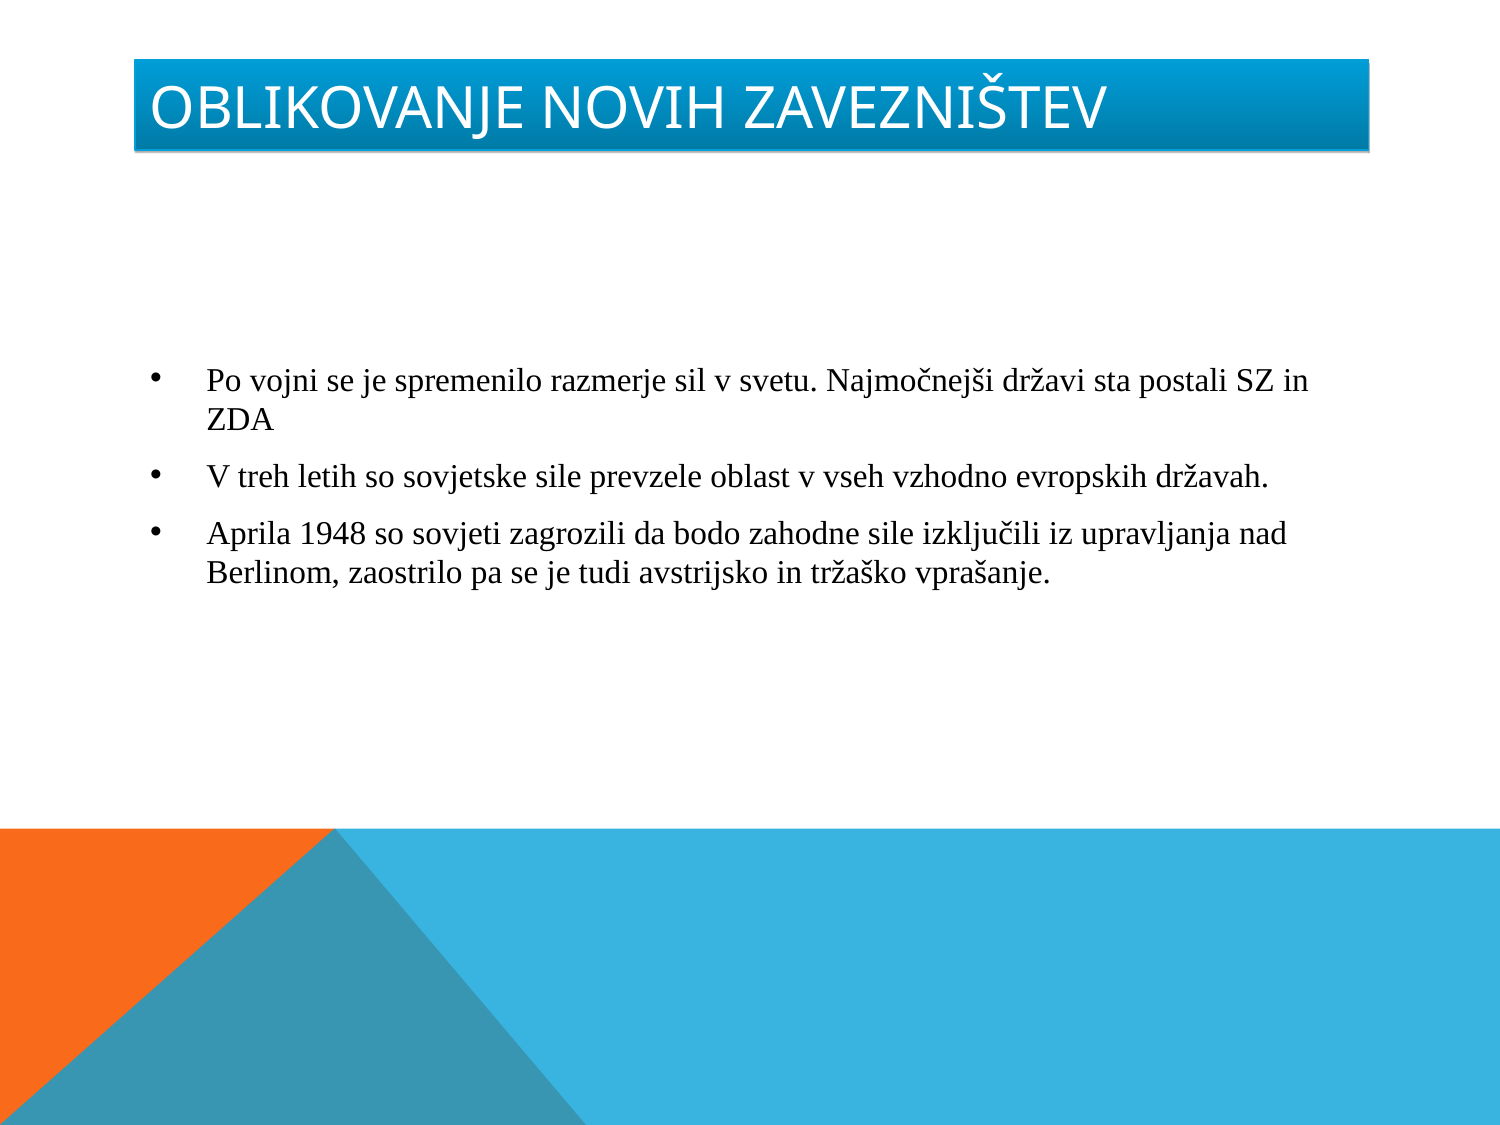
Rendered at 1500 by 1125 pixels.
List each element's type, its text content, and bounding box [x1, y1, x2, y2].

list Po vojni se je spremenilo razmerje sil v svetu. Najmočnejši državi sta postali SZ in ZDA V treh letih so sovjetske sile prevzele oblast v vseh vzhodno evropskih državah. Aprila 1948 so sovjeti zagrozili da bodo zahodne sile izključili iz upravljanja nad Berlinom, zaostrilo pa se je tudi avstrijsko in tržaško vprašanje. [134, 180, 1369, 768]
title Oblikovanje novih zavezništev [134, 59, 1369, 150]
